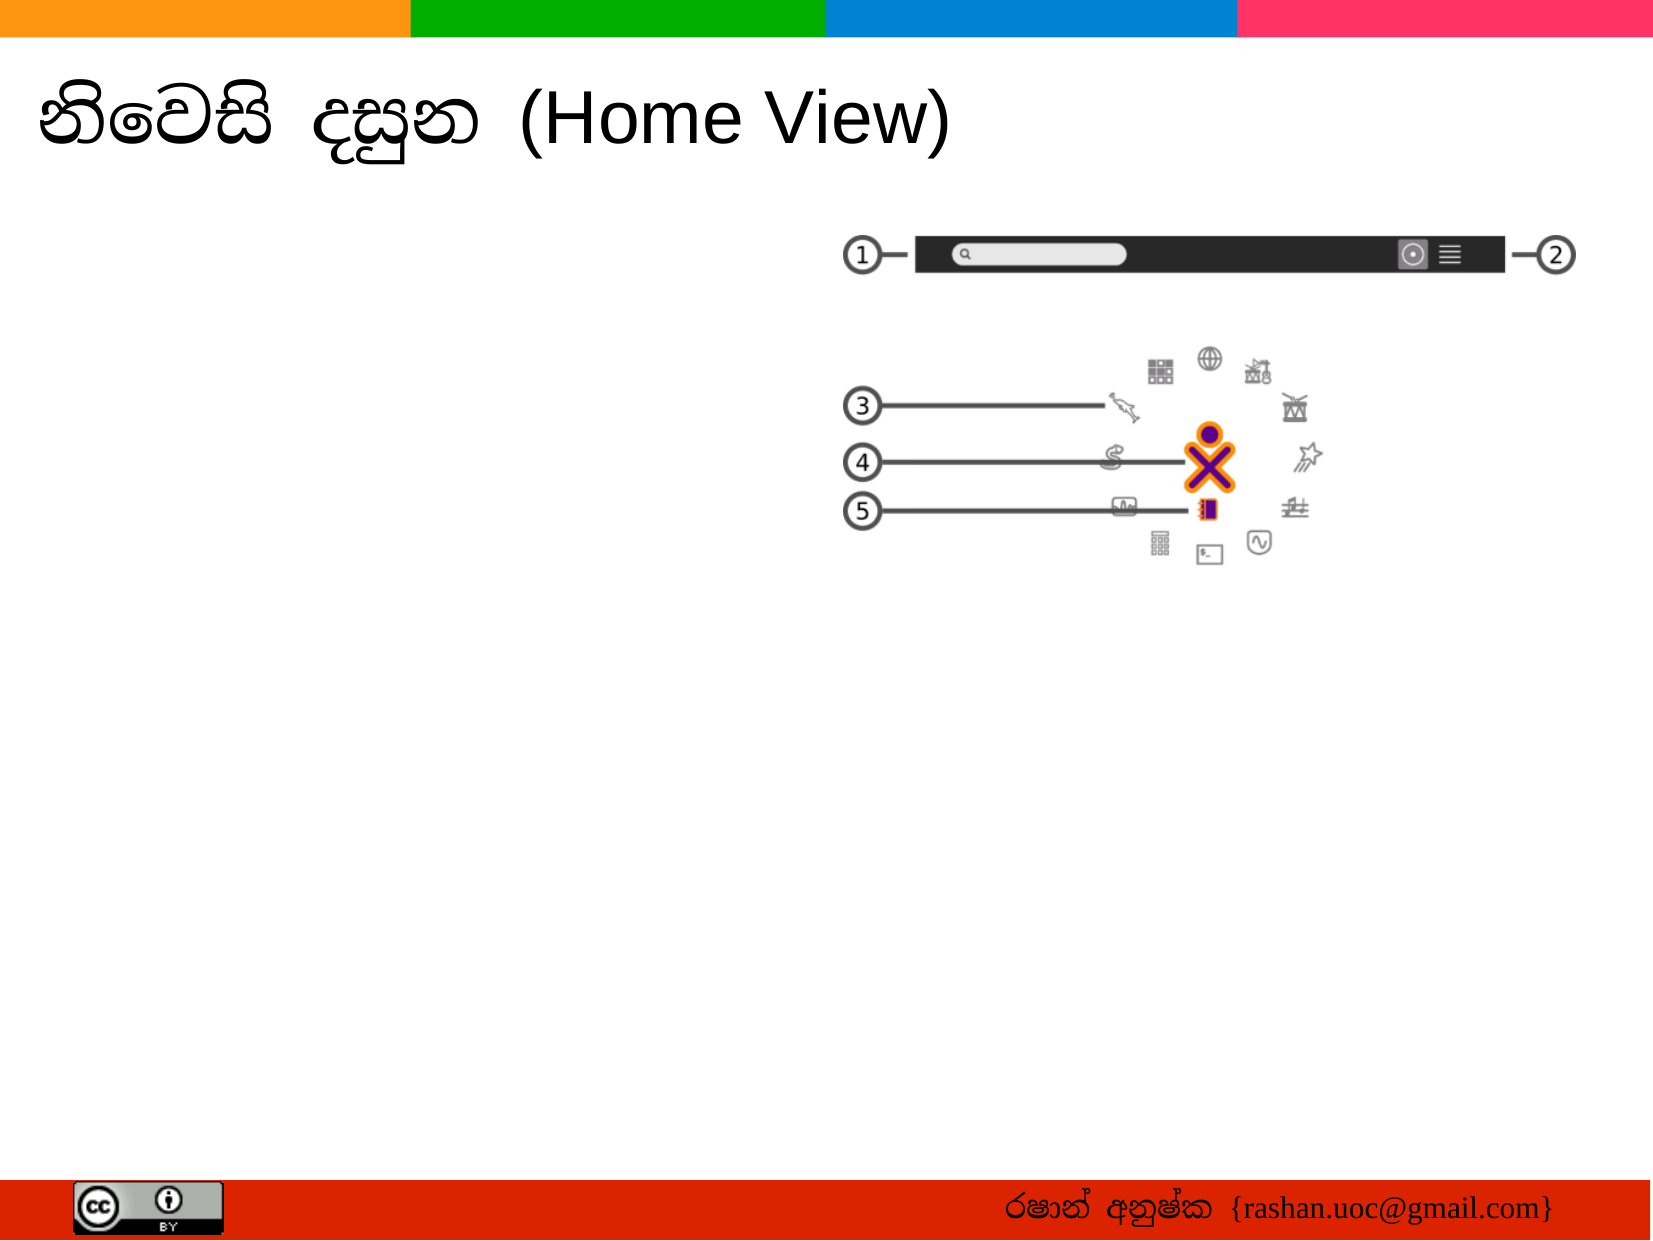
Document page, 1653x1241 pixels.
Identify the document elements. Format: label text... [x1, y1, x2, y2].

title නිවෙසි දසුන (Home View) [37, 61, 1613, 170]
picture [843, 235, 1576, 679]
picture [73, 1181, 224, 1235]
